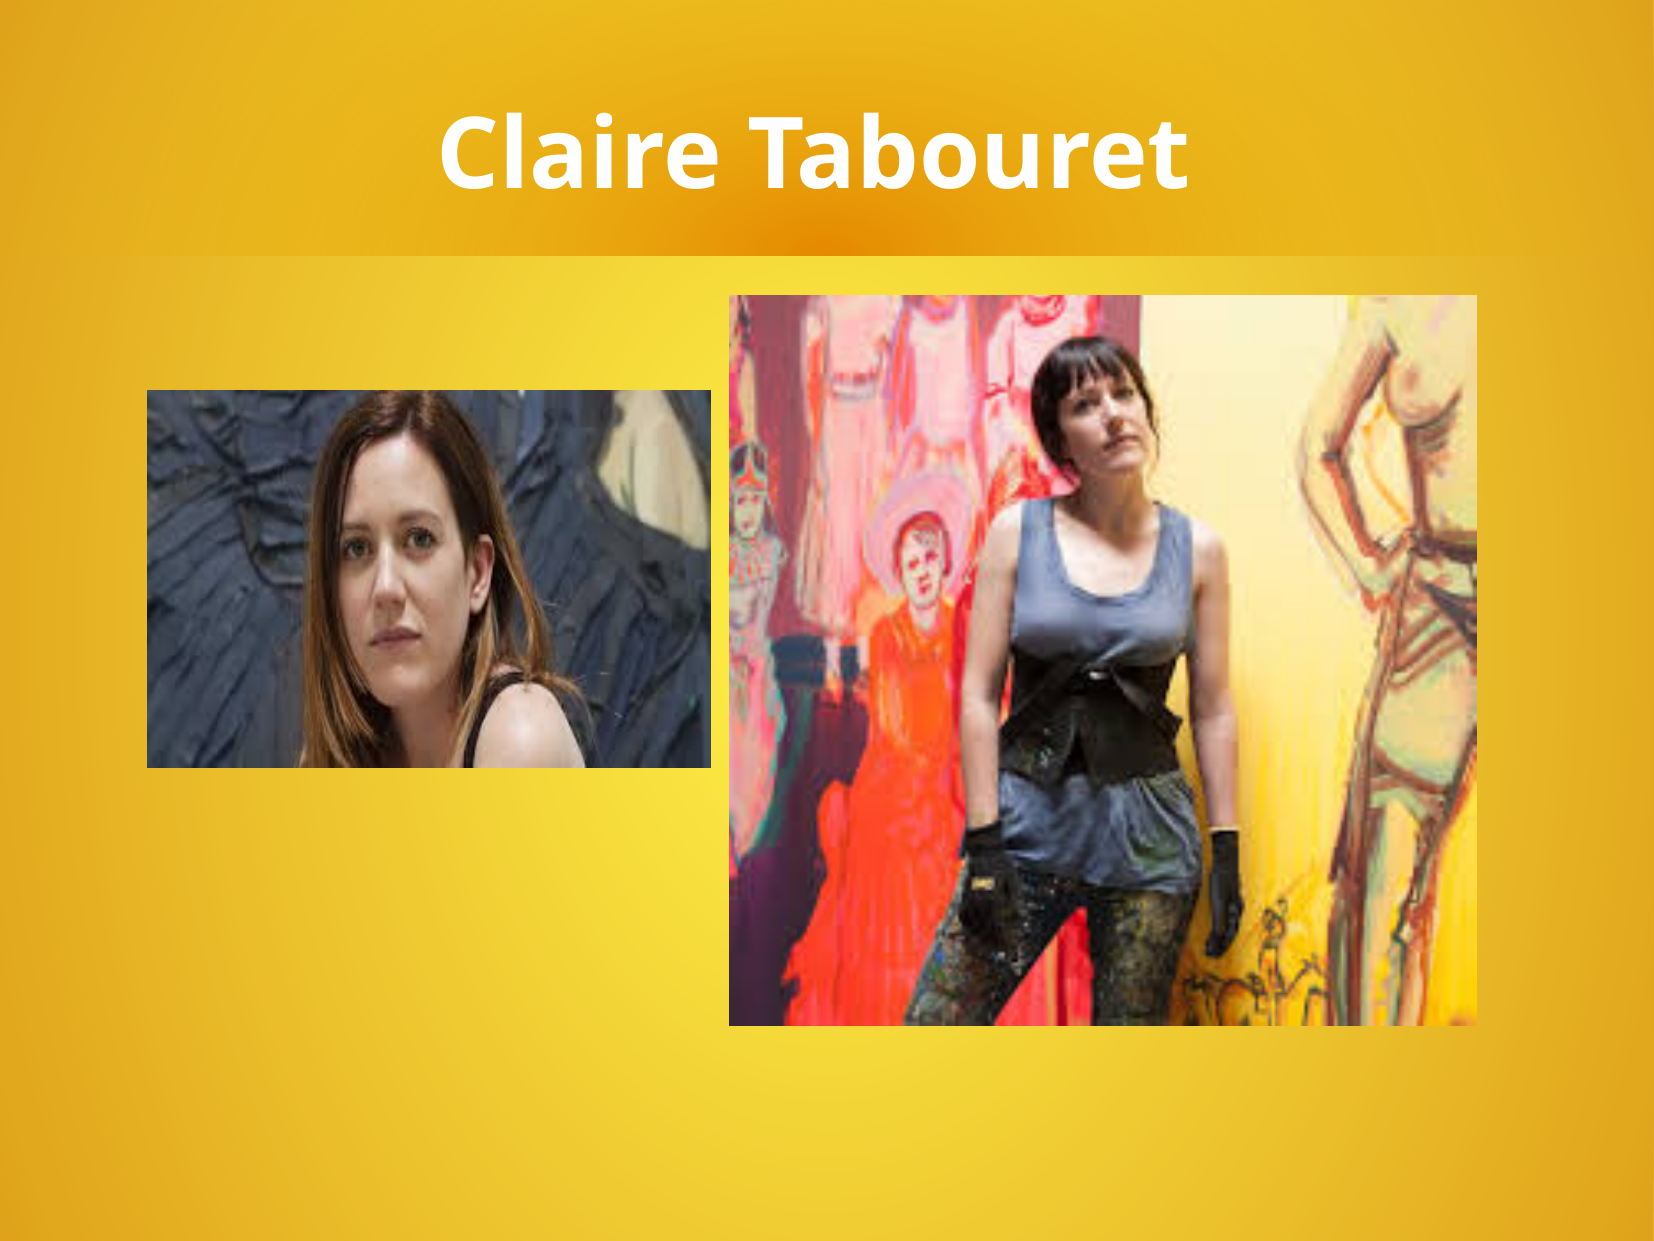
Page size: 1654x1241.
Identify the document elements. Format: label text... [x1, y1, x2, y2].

picture [147, 390, 711, 768]
picture [729, 295, 1477, 1026]
title Claire Tabouret [82, 47, 1571, 252]
